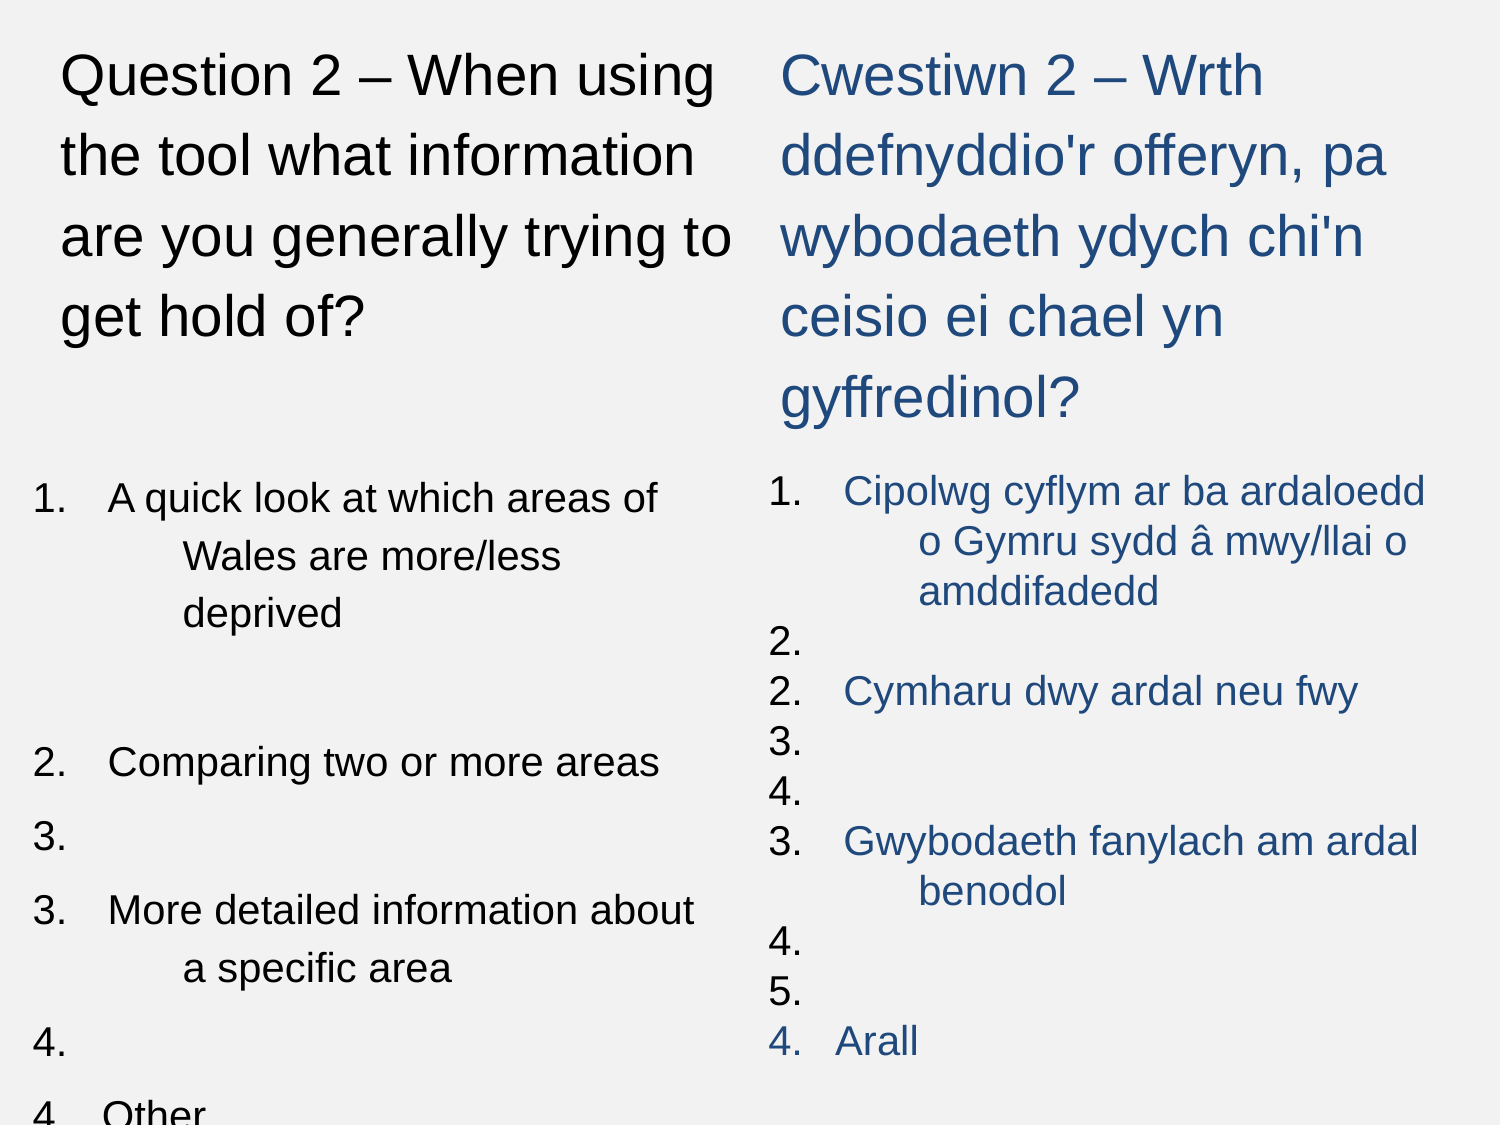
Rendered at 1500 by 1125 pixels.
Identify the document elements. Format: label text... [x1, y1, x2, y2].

text_box A quick look at which areas of Wales are more/less deprived Comparing two or more areas More detailed information about a specific area 4. Other [17, 456, 727, 1090]
text_box Cwestiwn 2 – Wrth ddefnyddio'r offeryn, pa wybodaeth ydych chi'n ceisio ei chael yn gyffredinol? [753, 19, 1415, 436]
text_box Cipolwg cyflym ar ba ardaloedd o Gymru sydd â mwy/llai o amddifadedd Cymharu dwy ardal neu fwy Gwybodaeth fanylach am ardal benodol 4. Arall [753, 456, 1463, 1125]
text_box Question 2 – When using the tool what information are you generally trying to get hold of? [41, 19, 753, 356]
